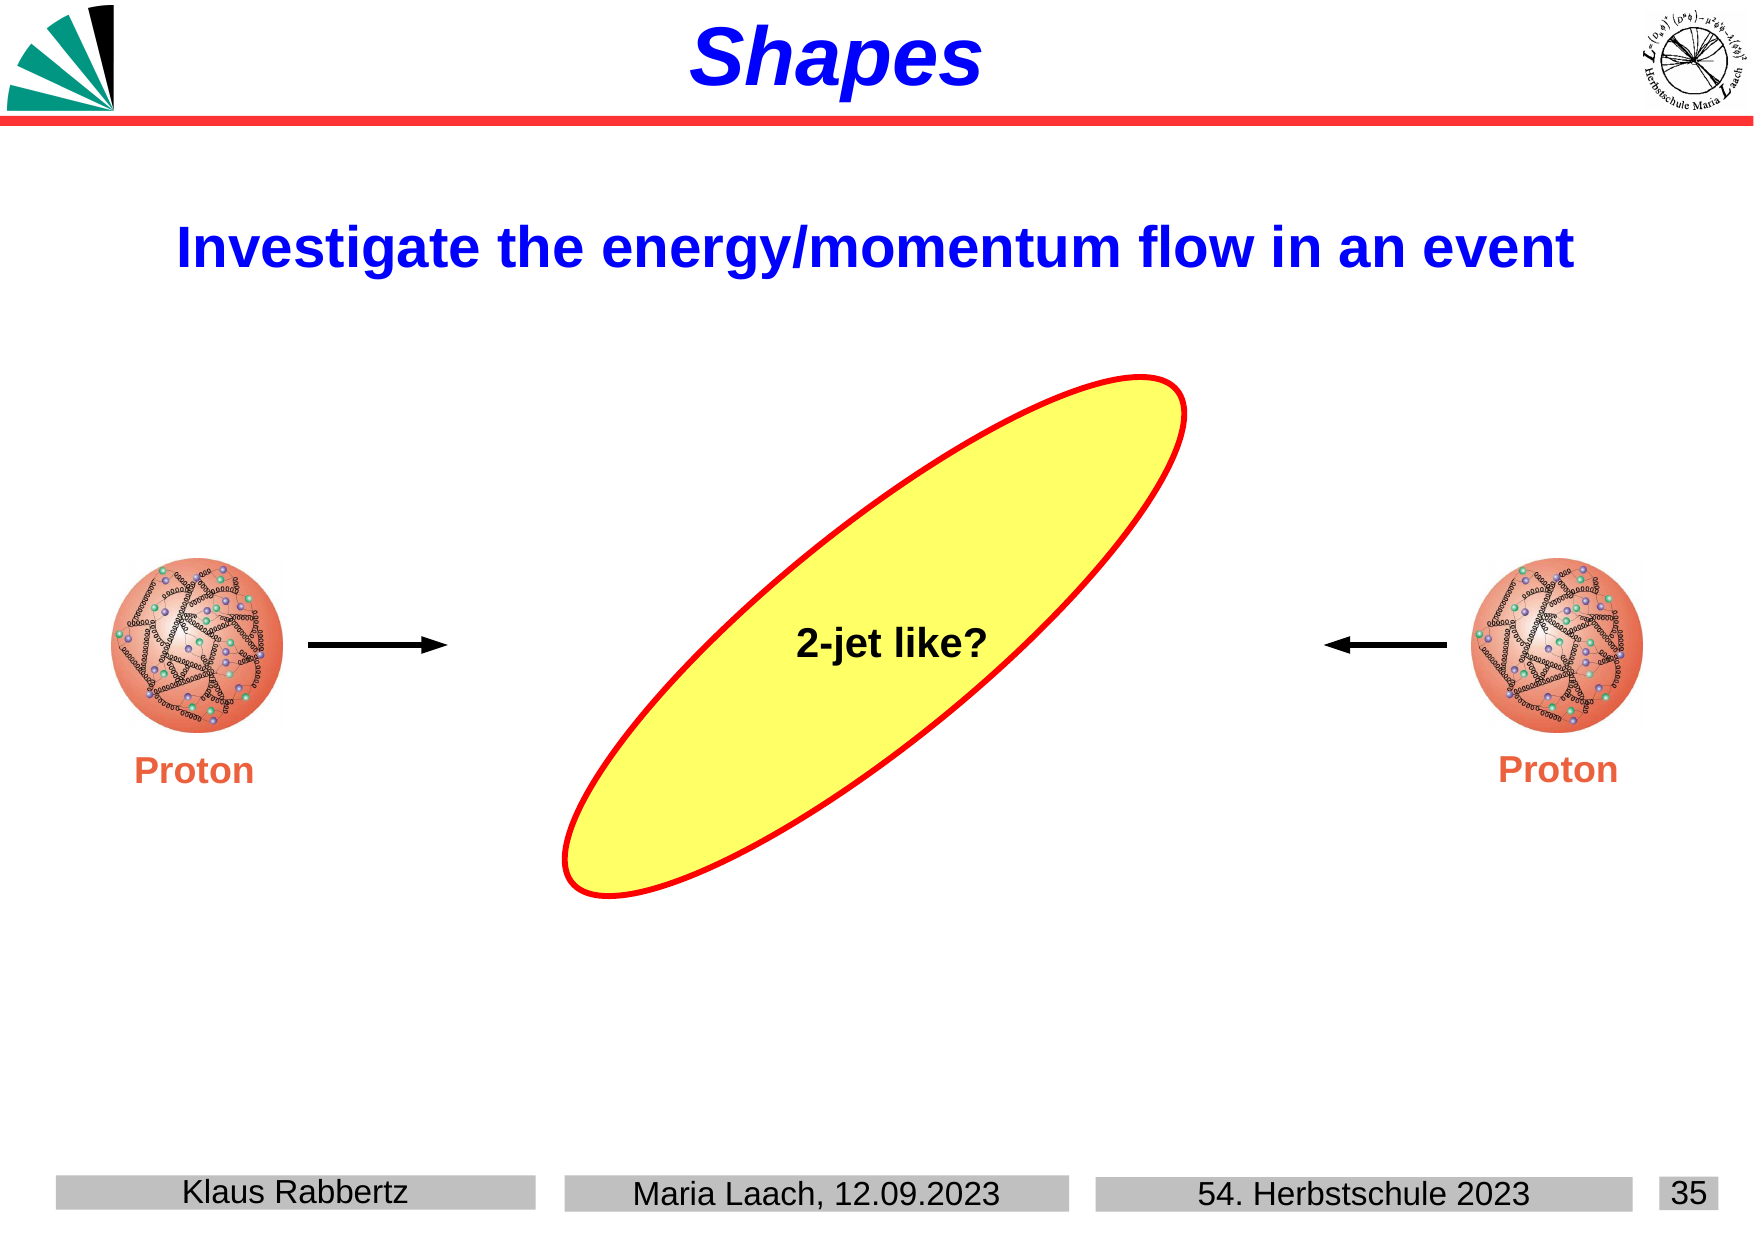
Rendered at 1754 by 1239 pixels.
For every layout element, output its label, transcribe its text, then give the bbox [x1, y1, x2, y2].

text_box Proton [1486, 743, 1632, 798]
picture [7, 5, 114, 112]
text_box Proton [122, 743, 269, 798]
text_box [564, 376, 1185, 897]
picture [111, 558, 283, 733]
title Shapes [129, 0, 1545, 114]
text_box 2-jet like? [784, 613, 1001, 672]
text_box Investigate the energy/momentum flow in an event [164, 208, 1589, 286]
picture [1471, 558, 1643, 733]
picture [1643, 10, 1747, 110]
